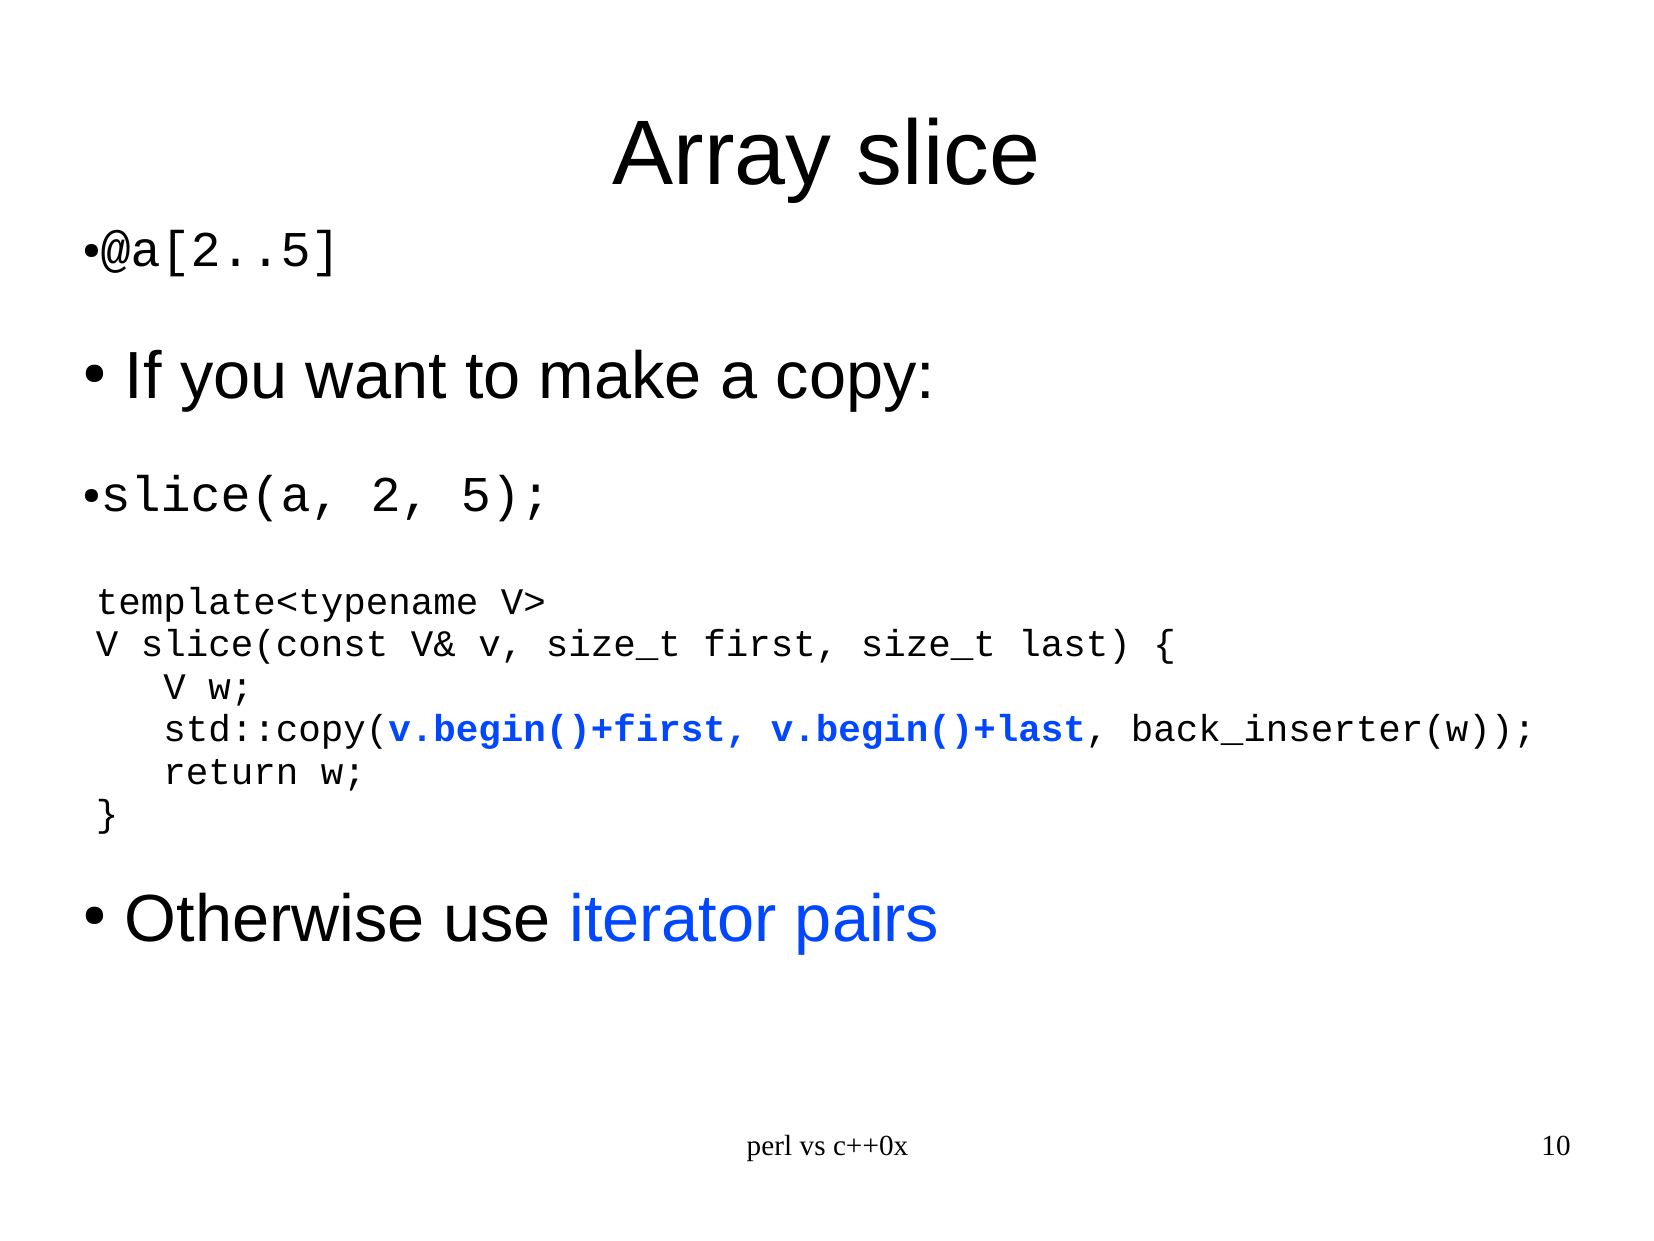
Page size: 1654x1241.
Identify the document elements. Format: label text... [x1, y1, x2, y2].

title Array slice [82, 49, 1571, 167]
subtitle @a[2..5] If you want to make a copy: slice(a, 2, 5); template<typename V> V slice(const V& v, size_t first, size_t last) { V w; std::copy(v.begin()+first, v.begin()+last, back_inserter(w)); return w; } Otherwise use iterator pairs [82, 167, 1571, 956]
